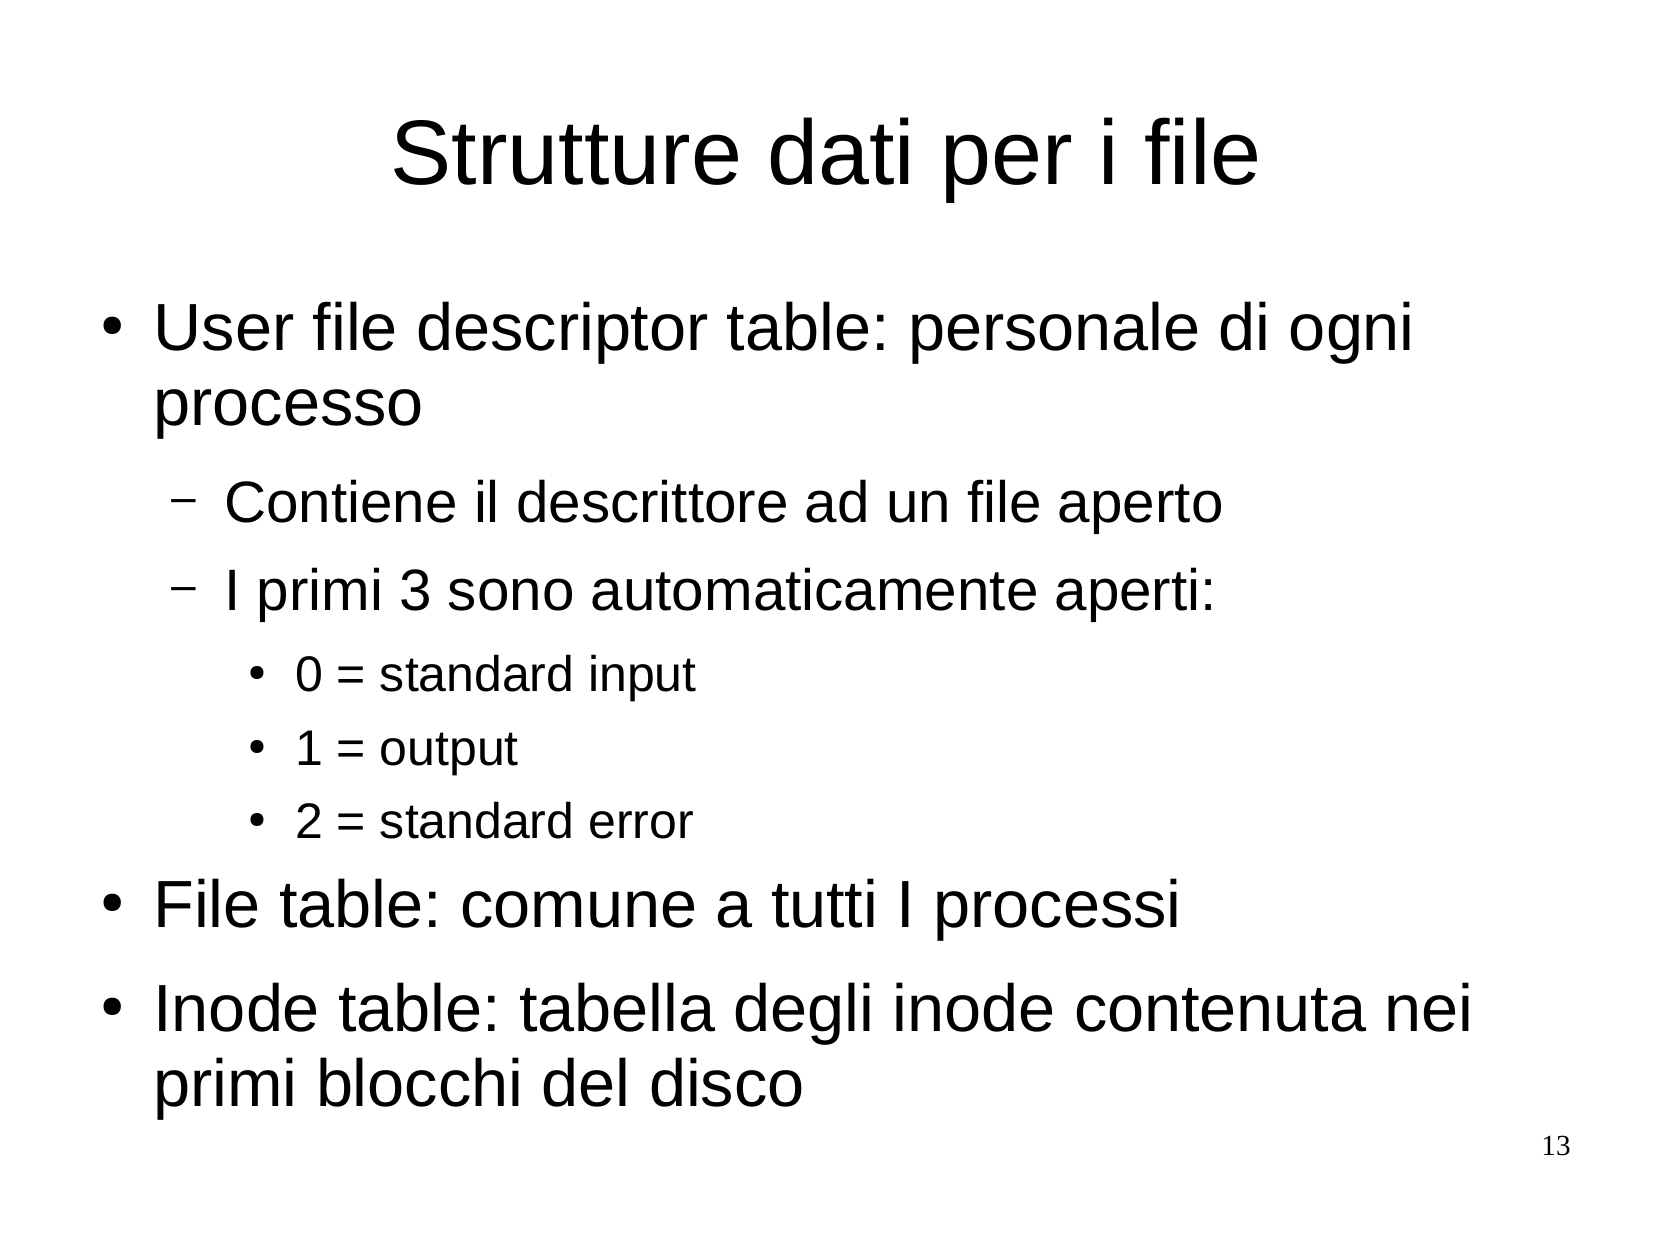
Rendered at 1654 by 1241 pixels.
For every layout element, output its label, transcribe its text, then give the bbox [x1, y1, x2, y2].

title Strutture dati per i file [82, 49, 1571, 257]
list User file descriptor table: personale di ogni processo Contiene il descrittore ad un file aperto I primi 3 sono automaticamente aperti: 0 = standard input 1 = output 2 = standard error File table: comune a tutti I processi Inode table: tabella degli inode contenuta nei primi blocchi del disco [82, 290, 1538, 1156]
